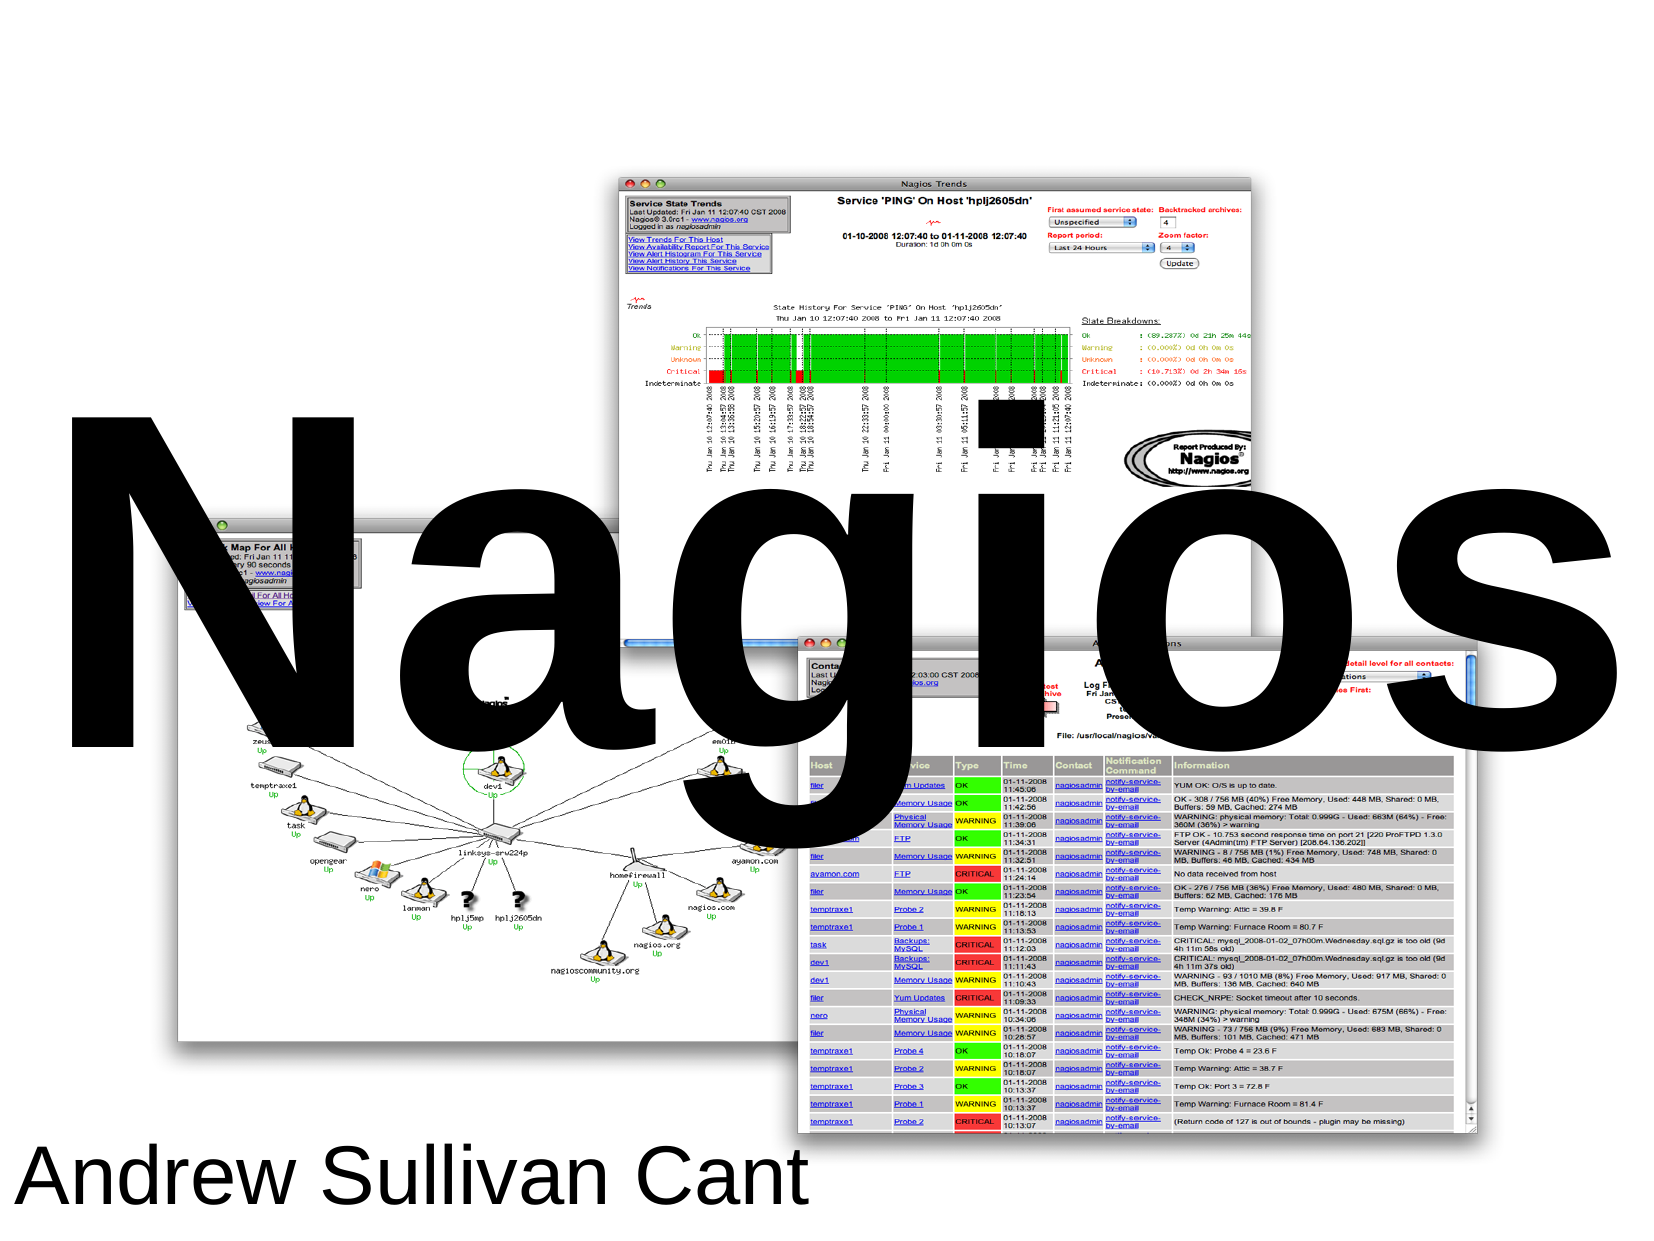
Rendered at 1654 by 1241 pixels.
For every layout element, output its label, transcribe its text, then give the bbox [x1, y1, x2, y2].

text_box Nagios [26, 306, 1654, 857]
text_box Andrew Sullivan Cant [0, 1122, 1225, 1230]
picture [147, 857, 1509, 1168]
picture [590, 162, 1279, 306]
